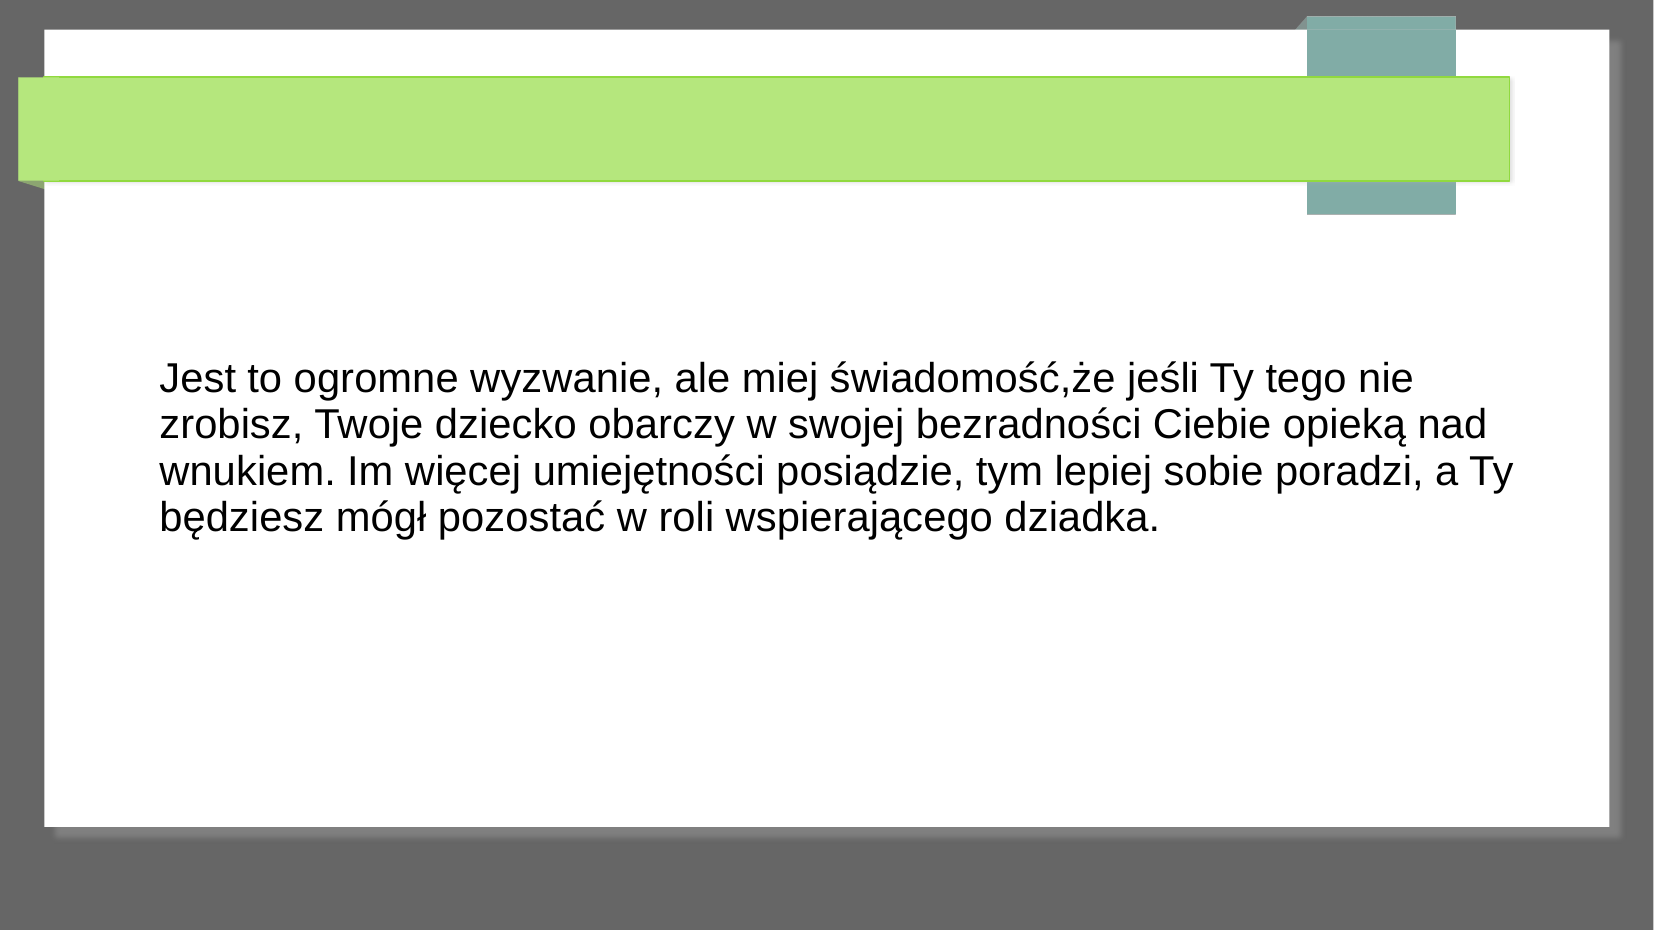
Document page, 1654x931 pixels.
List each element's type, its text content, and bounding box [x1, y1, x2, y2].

list Jest to ogromne wyzwanie, ale miej świadomość,że jeśli Ty tego nie zrobisz, Twoje dziecko obarczy w swojej bezradności Ciebie opieką nad wnukiem. Im więcej umiejętności posiądzie, tym lepiej sobie poradzi, a Ty będziesz mógł pozostać w roli wspierającego dziadka. [88, 354, 1565, 931]
